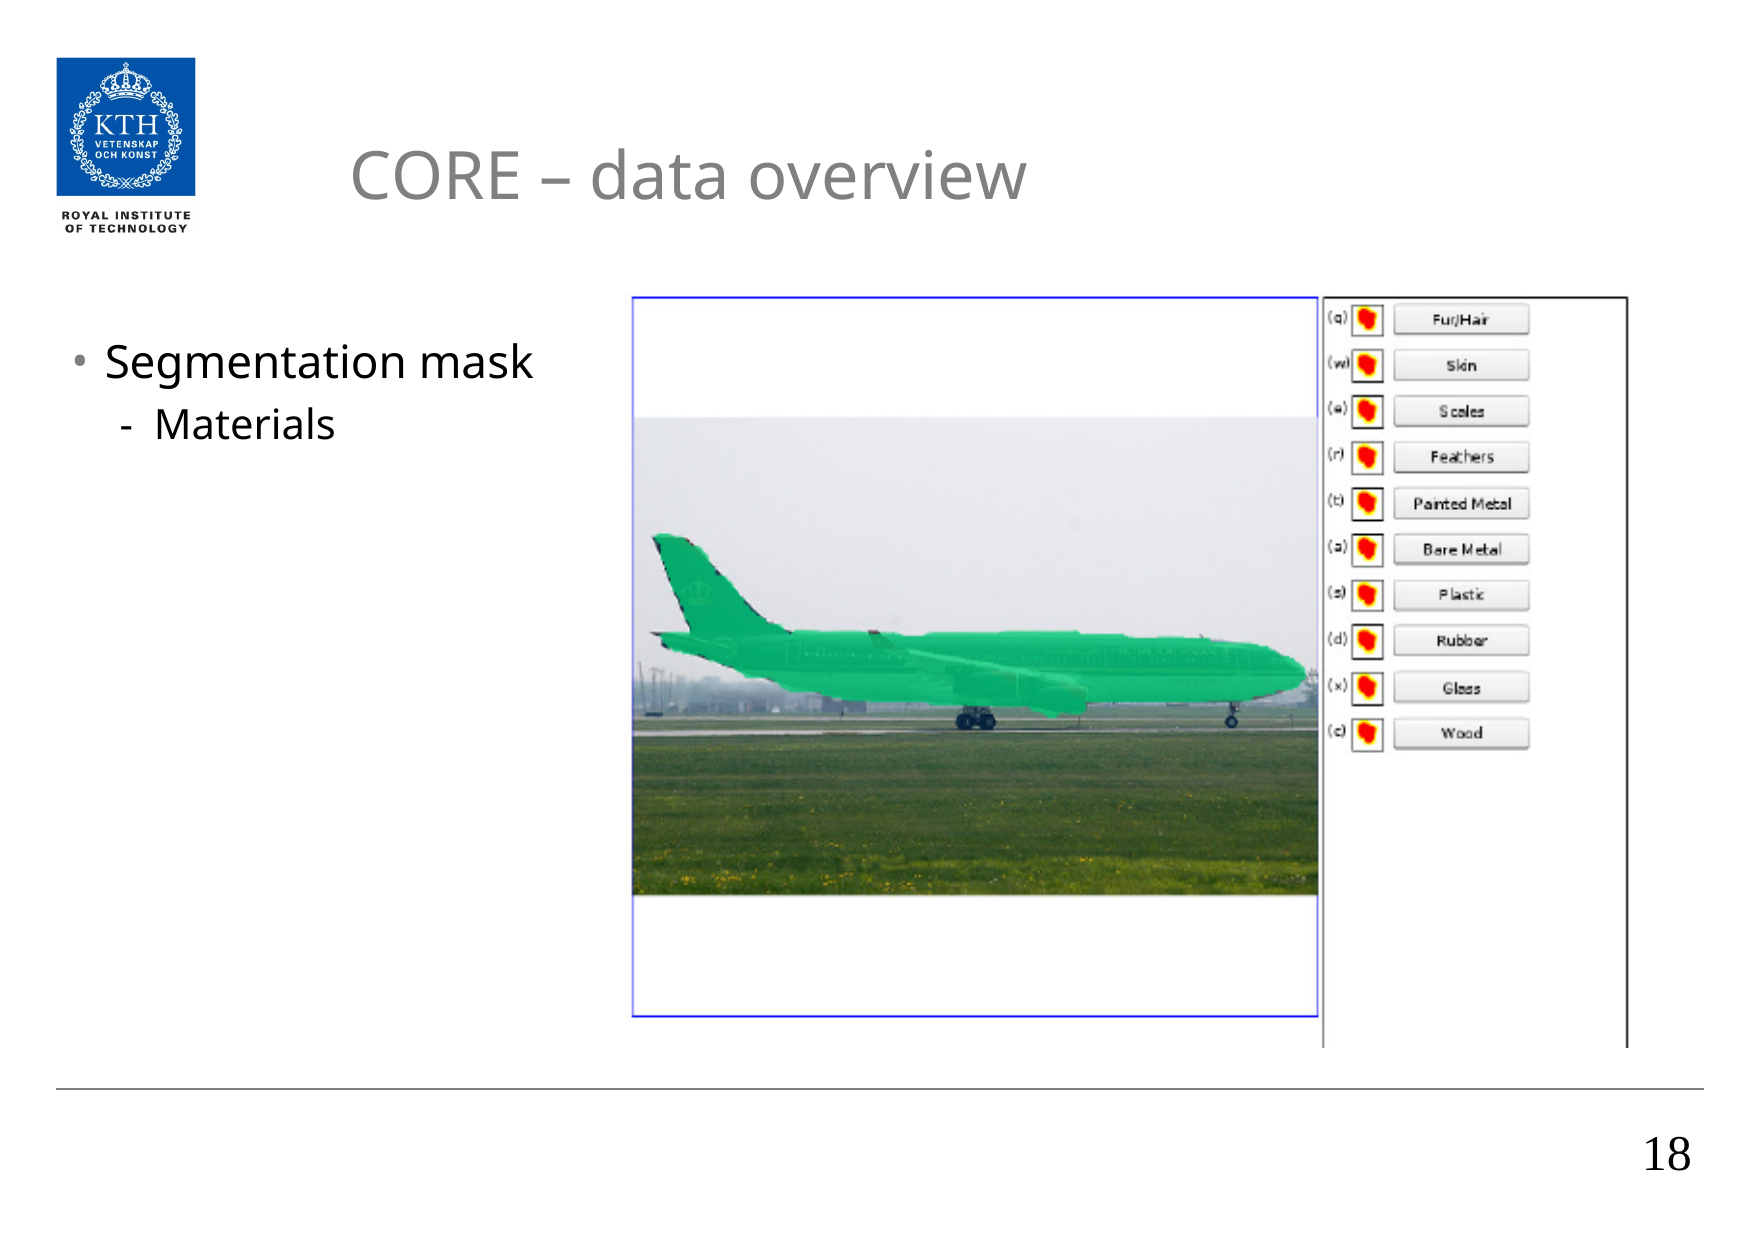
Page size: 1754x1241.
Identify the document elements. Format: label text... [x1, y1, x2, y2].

title CORE – data overview [349, 69, 1663, 277]
list Segmentation mask Materials [71, 324, 1388, 1059]
picture [590, 265, 1667, 1048]
picture [56, 57, 196, 234]
